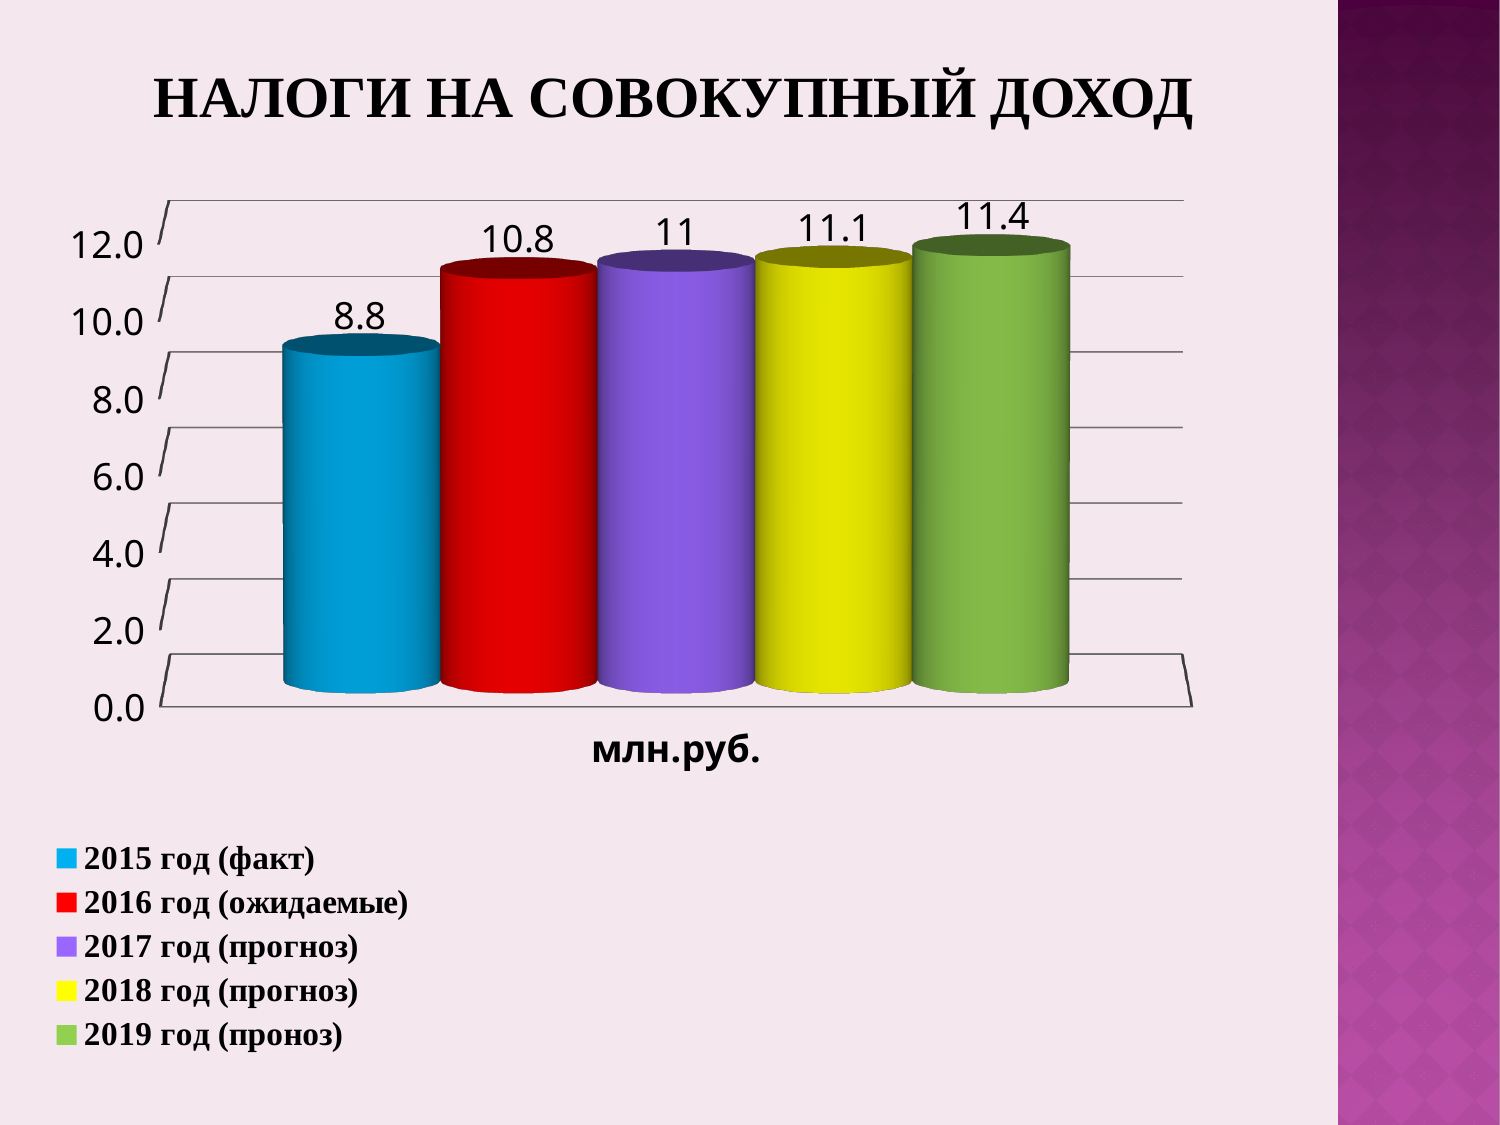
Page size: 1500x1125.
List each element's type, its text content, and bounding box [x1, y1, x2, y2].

title Налоги на совокупный доход [58, 35, 1289, 129]
chart [23, 152, 1290, 1079]
